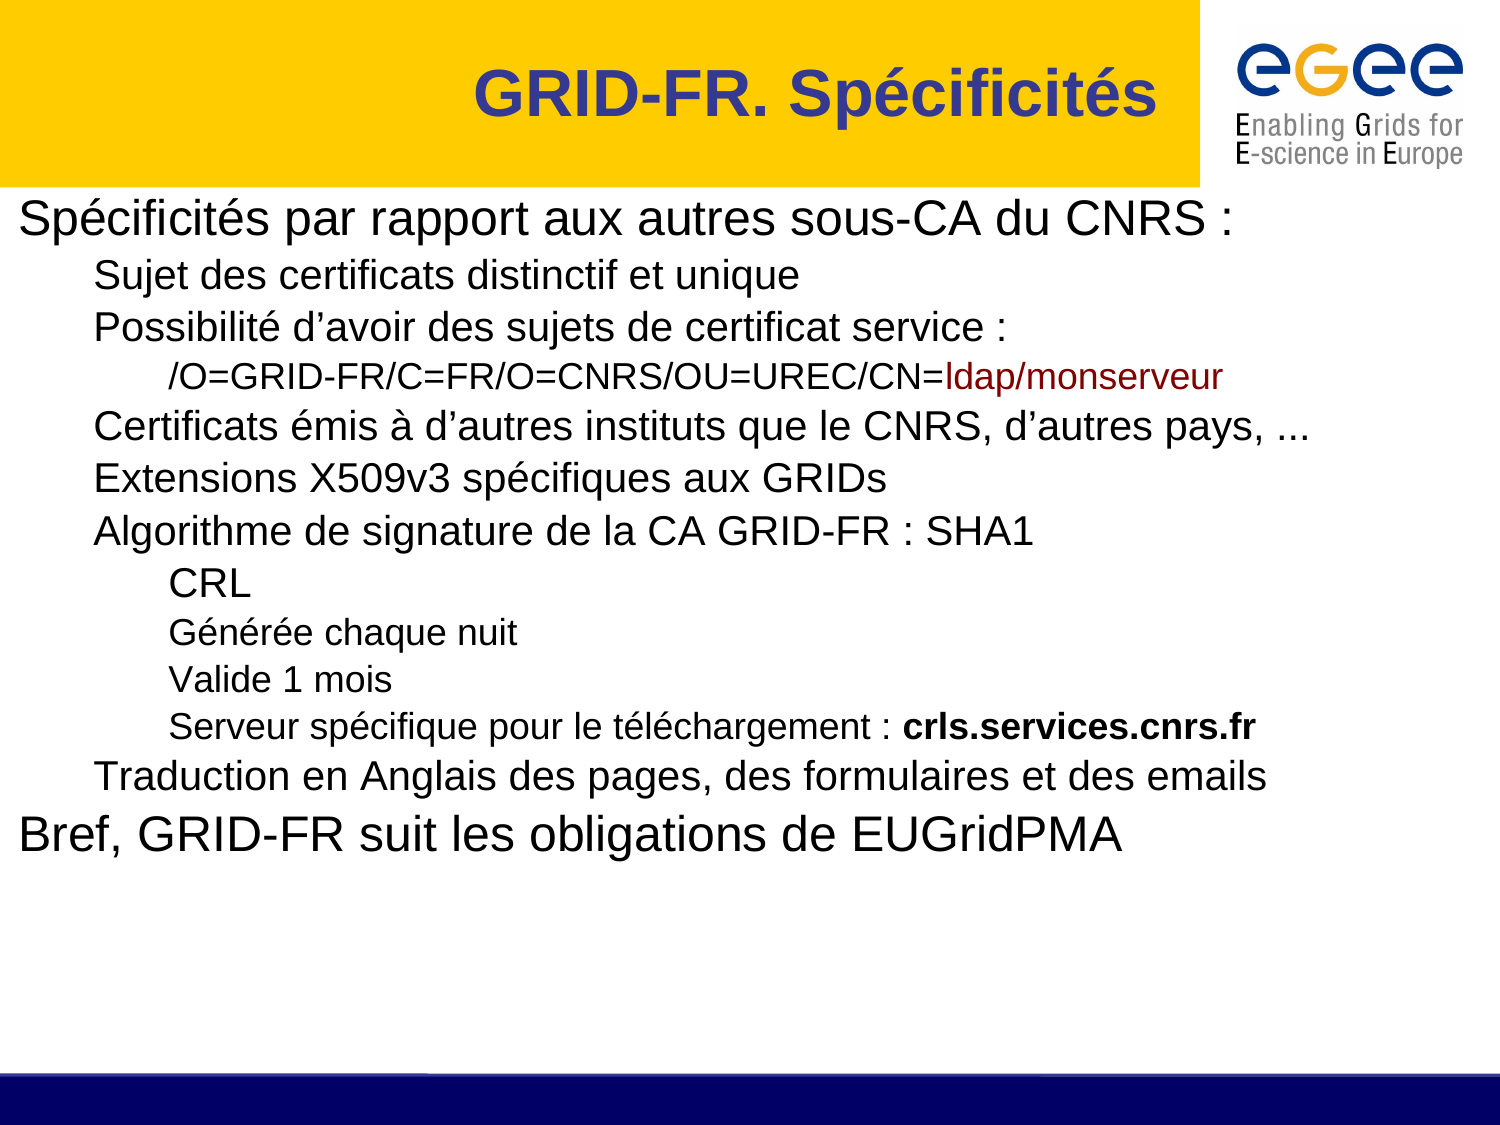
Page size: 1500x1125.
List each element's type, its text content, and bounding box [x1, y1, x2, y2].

list Spécificités par rapport aux autres sous-CA du CNRS : Sujet des certificats distinctif et unique Possibilité d’avoir des sujets de certificat service : /O=GRID-FR/C=FR/O=CNRS/OU=UREC/CN=ldap/monserveur Certificats émis à d’autres instituts que le CNRS, d’autres pays, ... Extensions X509v3 spécifiques aux GRIDs Algorithme de signature de la CA GRID-FR : SHA1 CRL Générée chaque nuit Valide 1 mois Serveur spécifique pour le téléchargement : crls.services.cnrs.fr Traduction en Anglais des pages, des formulaires et des emails Bref, GRID-FR suit les obligations de EUGridPMA [3, 187, 1463, 1088]
picture [1237, 24, 1463, 169]
title GRID-FR. Spécificités [12, 35, 1174, 152]
